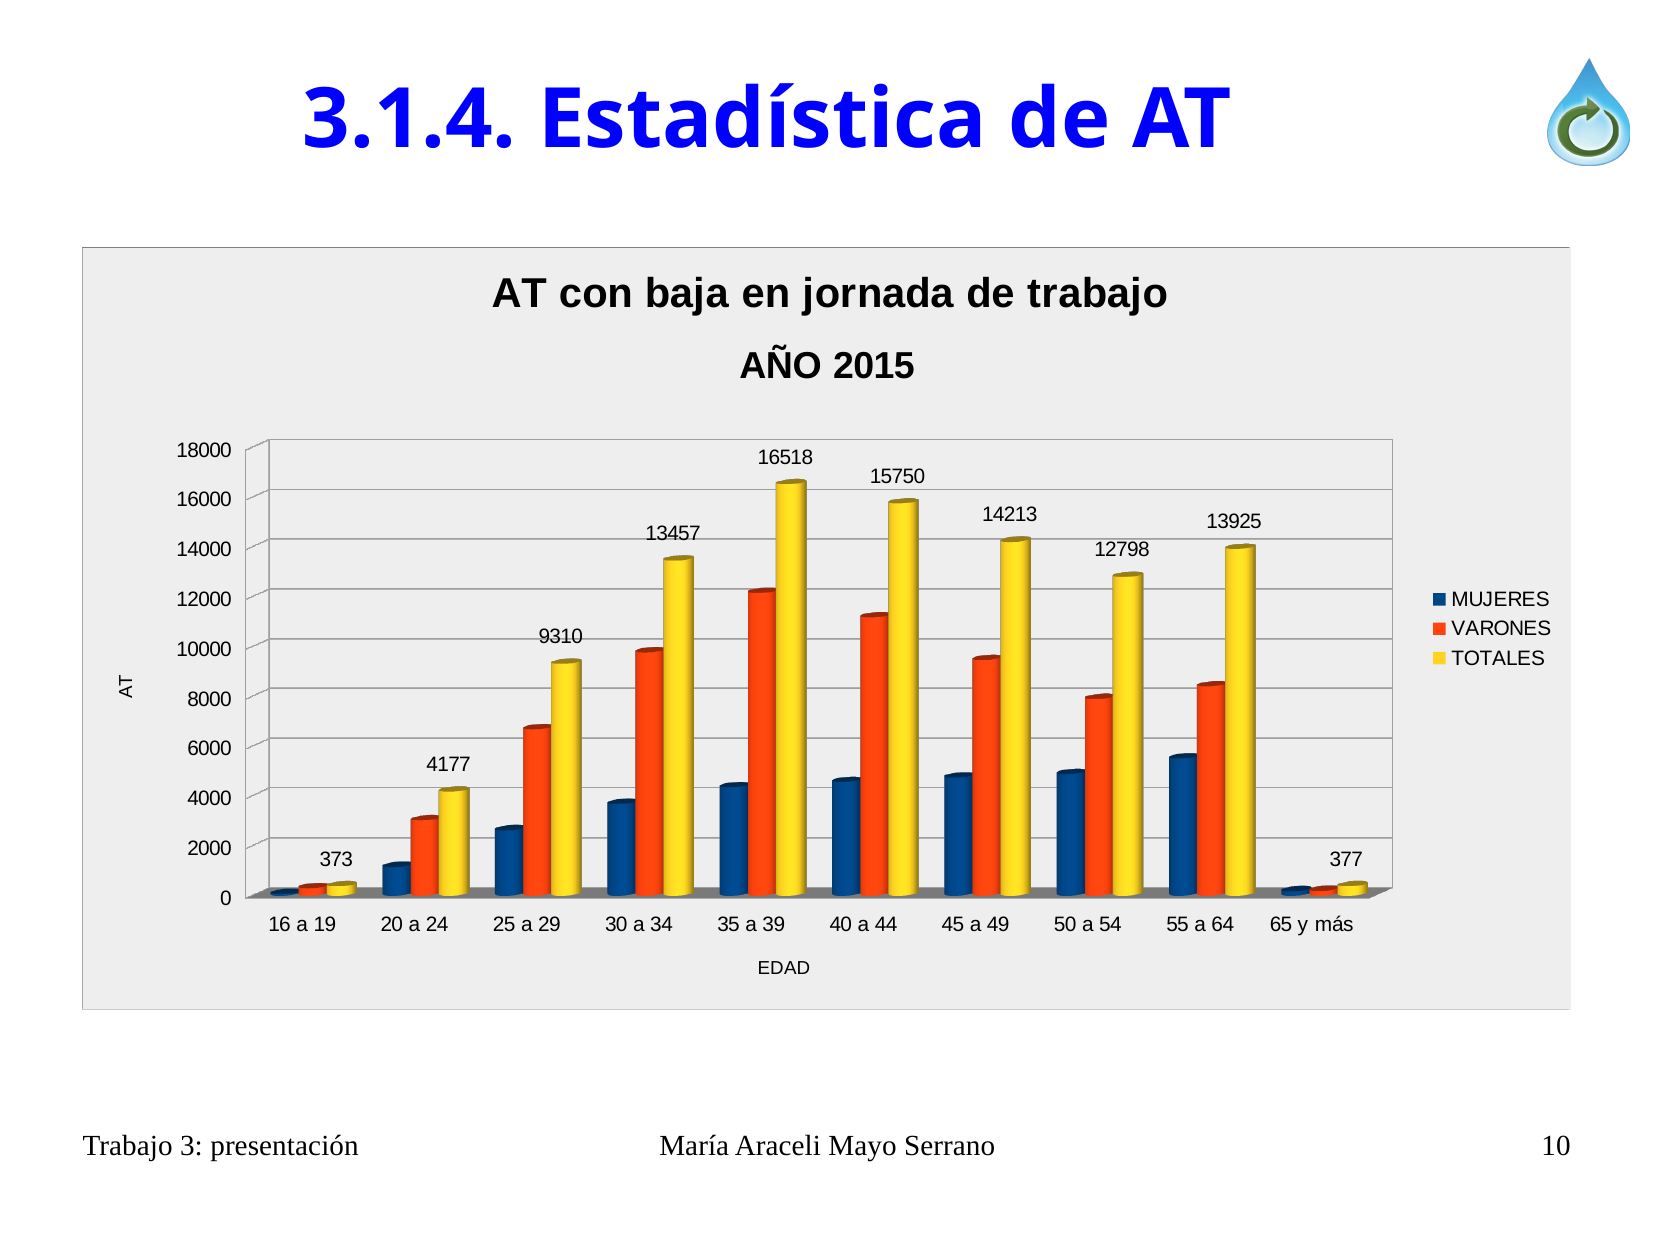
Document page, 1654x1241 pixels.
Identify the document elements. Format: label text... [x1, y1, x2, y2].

chart [82, 248, 1571, 1010]
picture [1547, 58, 1630, 166]
title 3.1.4. Estadística de AT [47, 65, 1489, 166]
